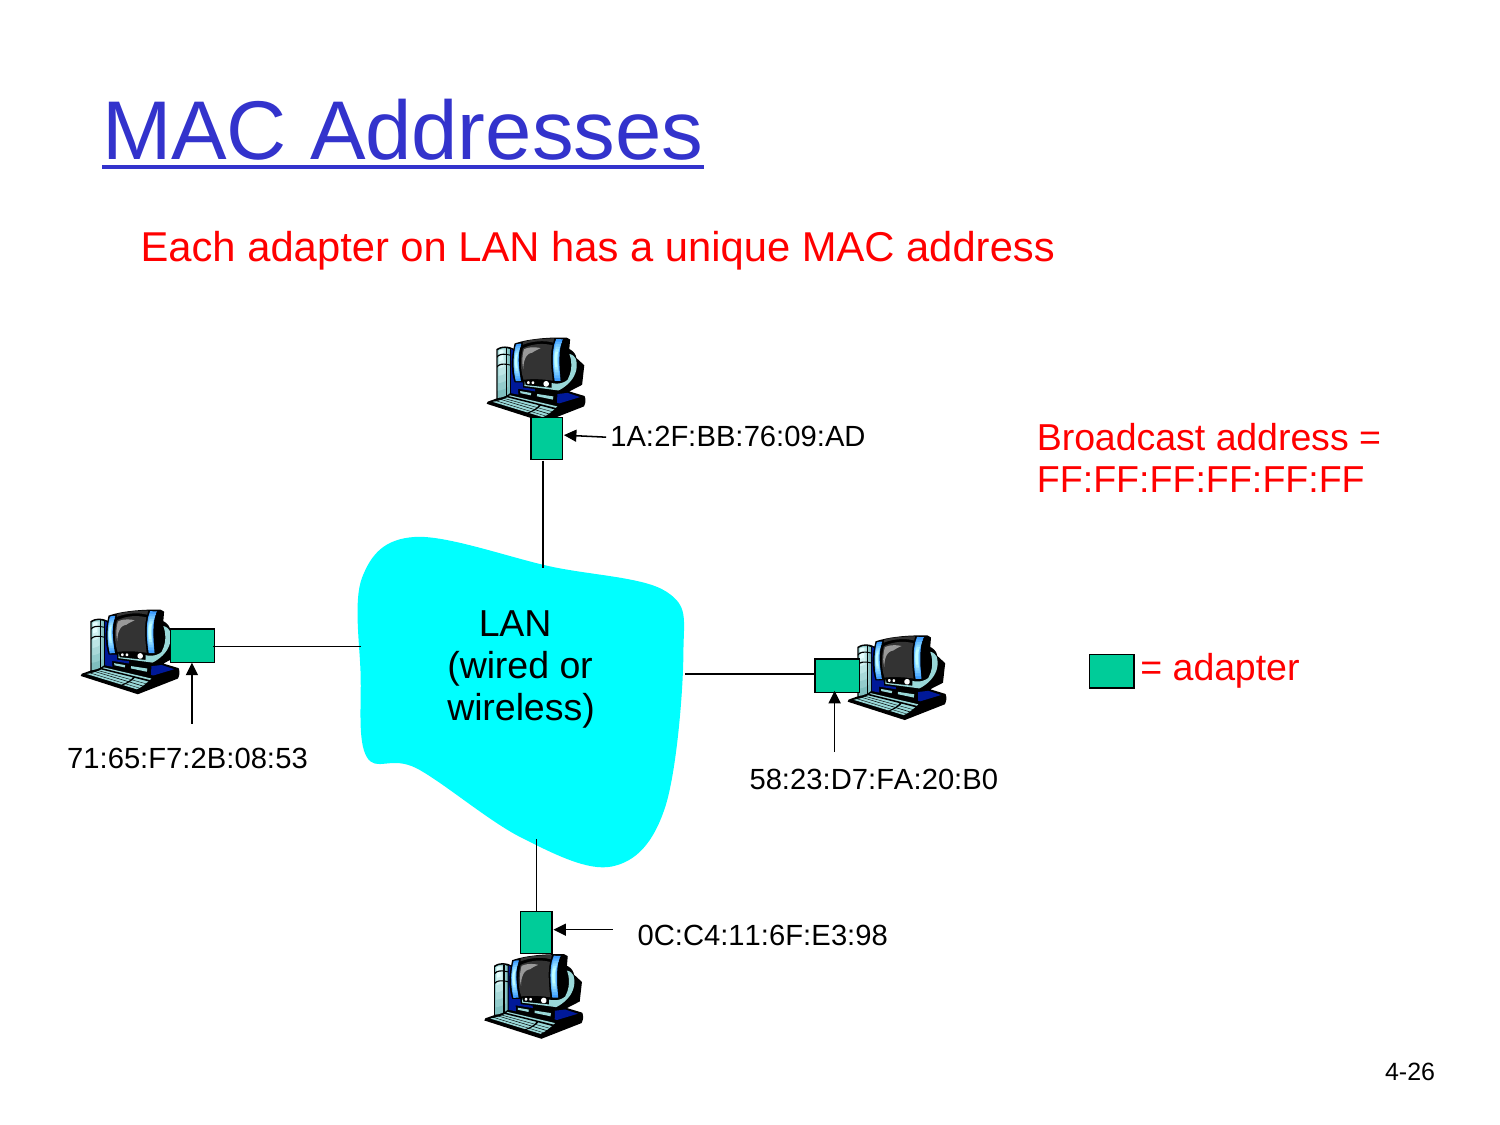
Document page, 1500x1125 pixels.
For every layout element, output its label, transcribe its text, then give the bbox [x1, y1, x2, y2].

text_box Broadcast address = FF:FF:FF:FF:FF:FF [1022, 408, 1397, 508]
picture [80, 608, 182, 695]
text_box [357, 536, 685, 868]
text_box LAN (wired or wireless) [432, 594, 610, 737]
text_box 0C:C4:11:6F:E3:98 [622, 911, 904, 960]
text_box = adapter [1125, 639, 1315, 697]
picture [484, 953, 585, 1039]
text_box 58:23:D7:FA:20:B0 [734, 754, 1014, 804]
text_box Each adapter on LAN has a unique MAC address [125, 215, 1071, 278]
text_box 1A:2F:BB:76:09:AD [595, 412, 881, 461]
picture [847, 634, 948, 721]
title MAC Addresses [87, 37, 1363, 225]
text_box 71:65:F7:2B:08:53 [52, 733, 323, 783]
picture [486, 336, 588, 423]
